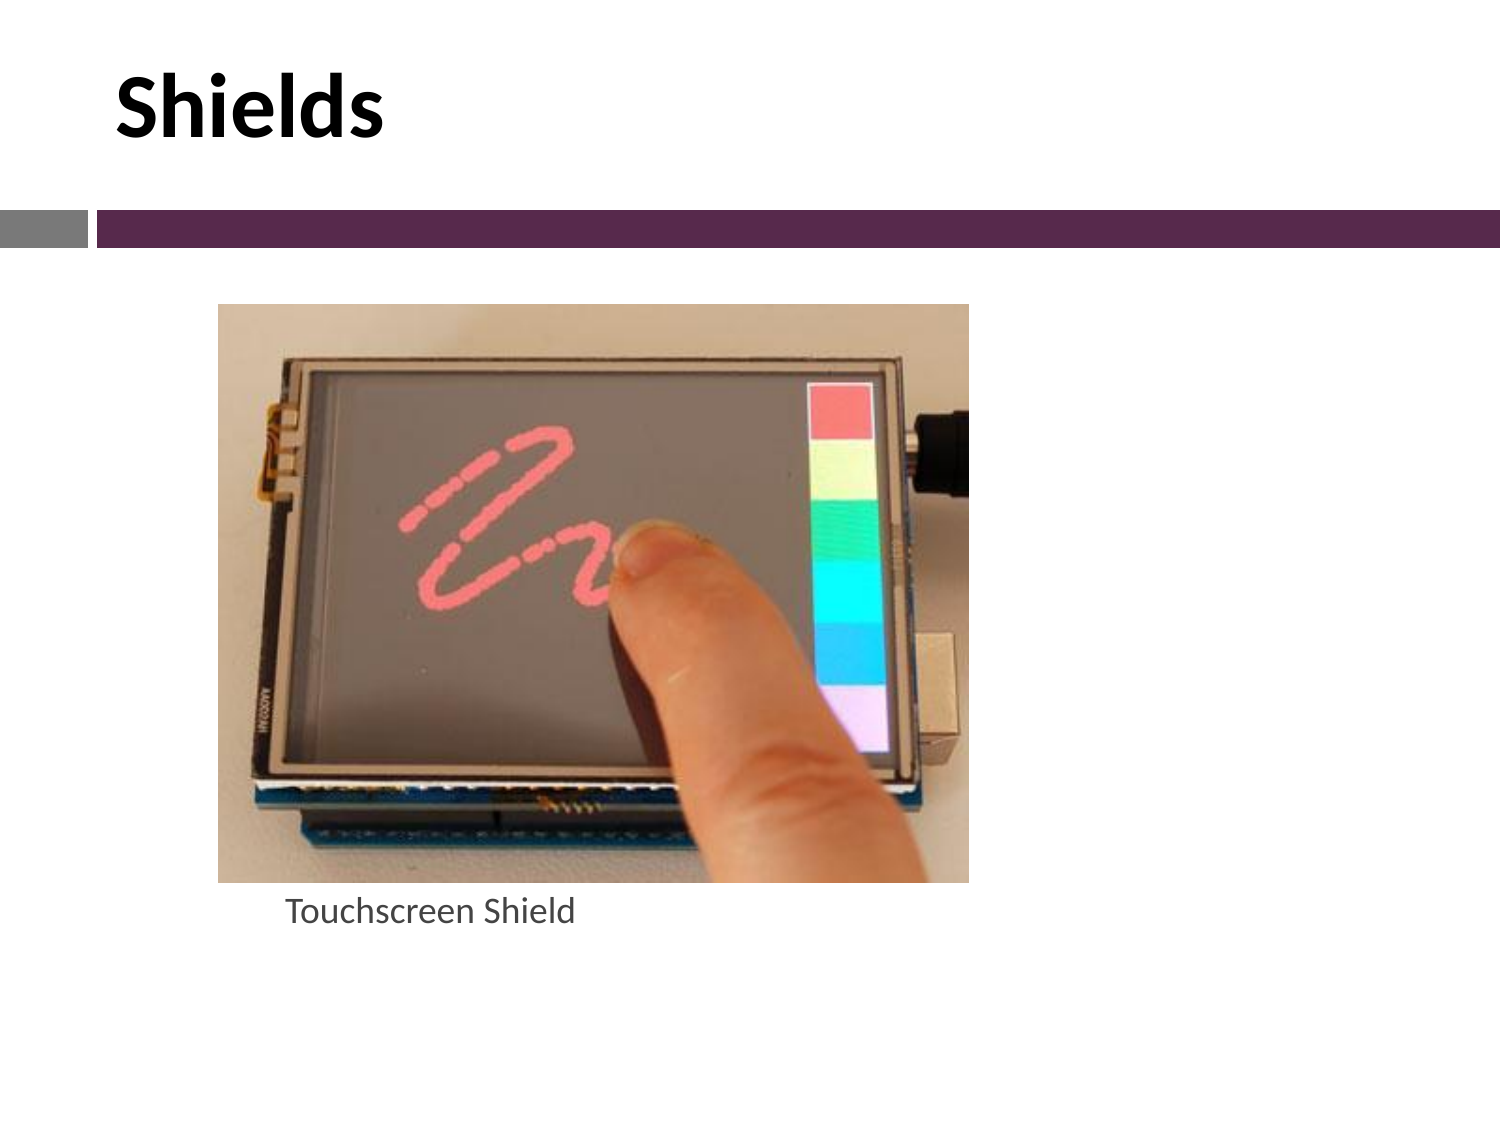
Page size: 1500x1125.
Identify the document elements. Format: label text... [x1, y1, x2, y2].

text_box Touchscreen Shield [285, 889, 787, 948]
picture [218, 304, 969, 883]
title Shields [100, 19, 1438, 182]
